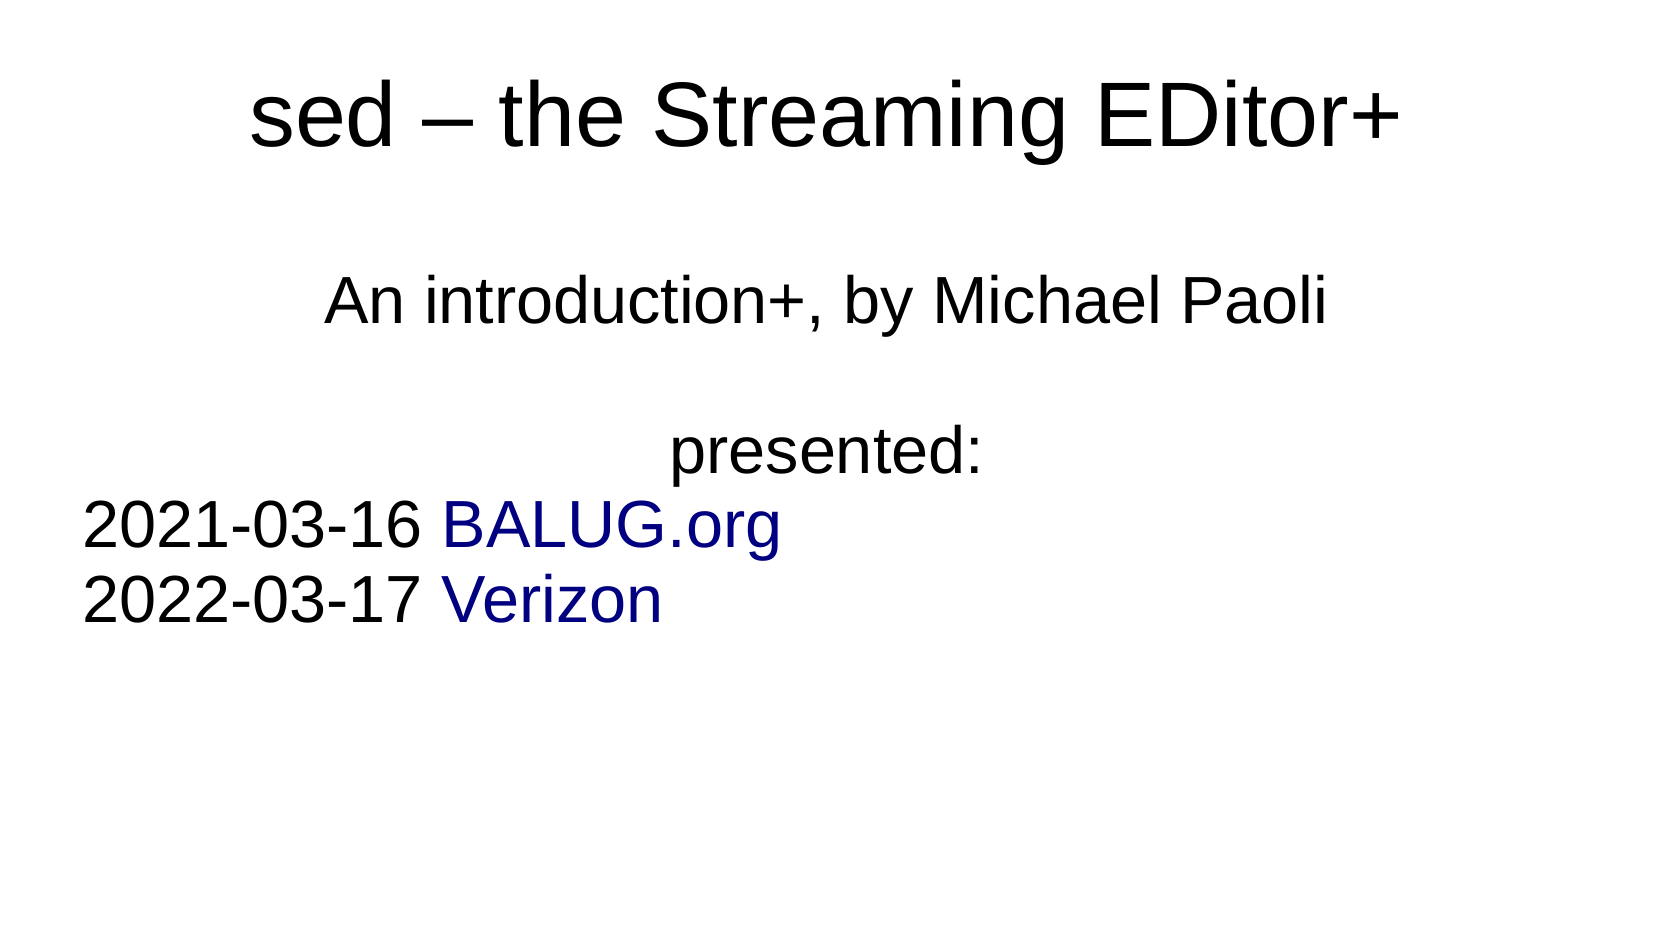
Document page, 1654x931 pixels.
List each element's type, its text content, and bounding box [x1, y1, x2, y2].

title sed – the Streaming EDitor+ [82, 37, 1571, 193]
subtitle An introduction+, by Michael Paoli presented: 2021-03-16 BALUG.org 2022-03-17 Verizon [82, 217, 1571, 758]
